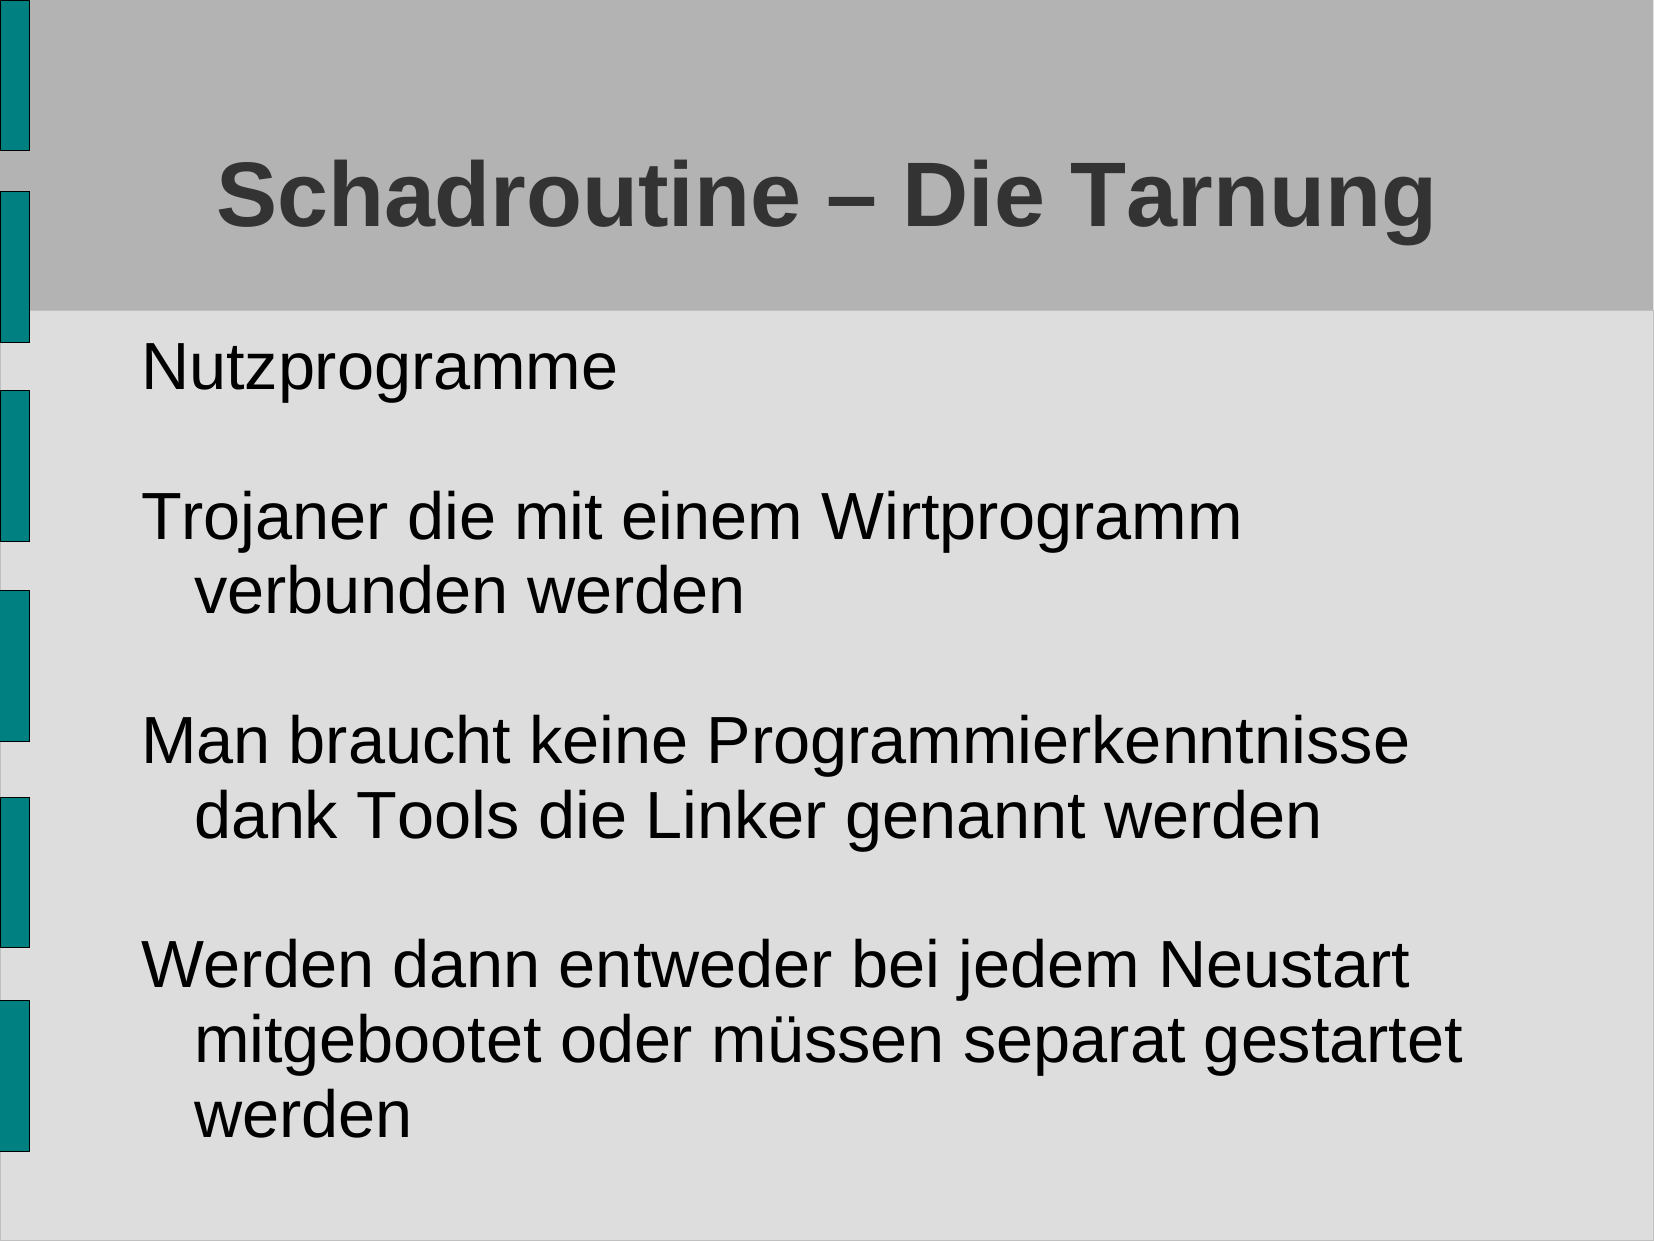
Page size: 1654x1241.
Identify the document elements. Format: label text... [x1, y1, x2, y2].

title Schadroutine – Die Tarnung [121, 91, 1534, 299]
list Nutzprogramme Trojaner die mit einem Wirtprogramm verbunden werden Man braucht keine Programmierkenntnisse dank Tools die Linker genannt werden Werden dann entweder bei jedem Neustart mitgebootet oder müssen separat gestartet werden [123, 329, 1536, 1152]
